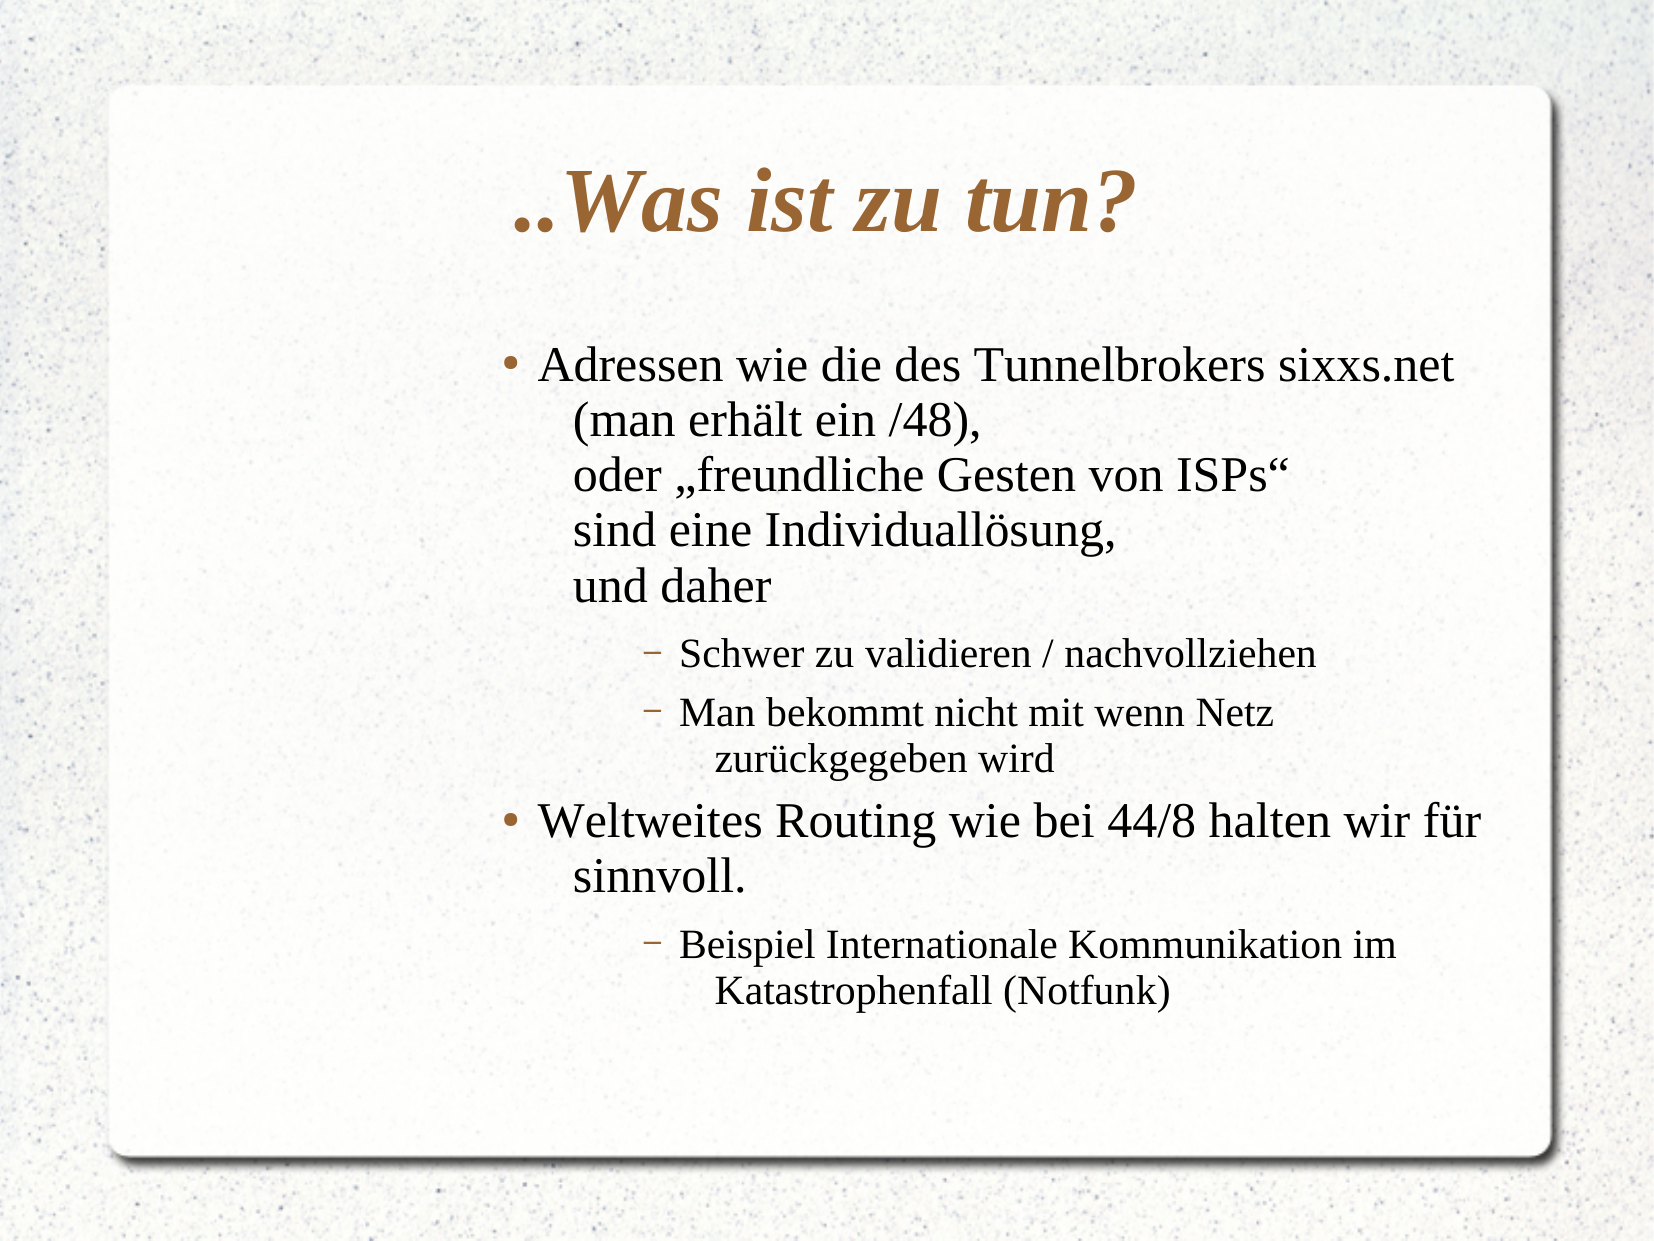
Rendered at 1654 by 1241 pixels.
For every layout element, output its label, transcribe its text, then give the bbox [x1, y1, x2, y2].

title ..Was ist zu tun? [118, 104, 1536, 297]
list Adressen wie die des Tunnelbrokers sixxs.net (man erhält ein /48), oder „freundliche Gesten von ISPs“ sind eine Individuallösung, und daher Schwer zu validieren / nachvollziehen Man bekommt nicht mit wenn Netz zurückgegeben wird Weltweites Routing wie bei 44/8 halten wir für sinnvoll. Beispiel Internationale Kommunikation im Katastrophenfall (Notfunk) [147, 336, 1506, 1185]
picture [0, 0, 1654, 1241]
